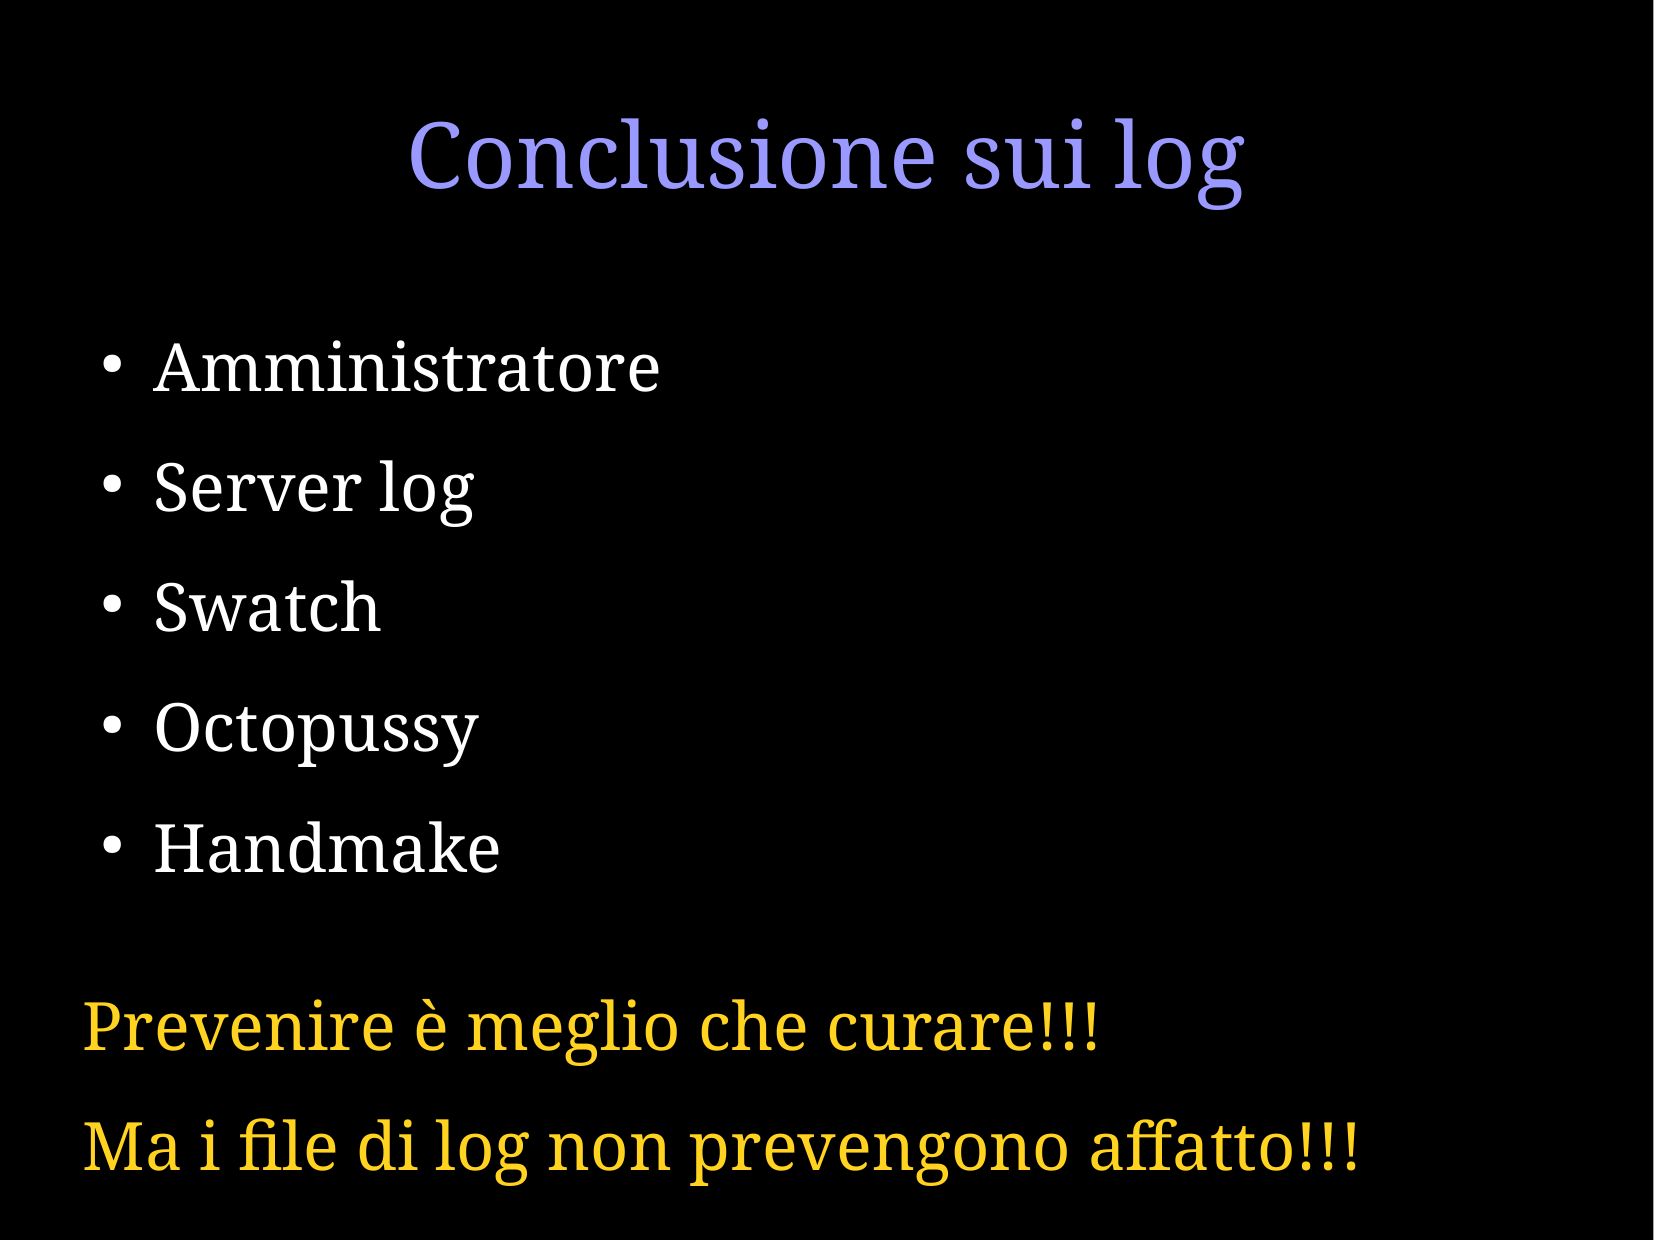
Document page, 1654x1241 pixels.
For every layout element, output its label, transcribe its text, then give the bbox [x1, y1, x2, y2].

list Amministratore Server log Swatch Octopussy Handmake Prevenire è meglio che curare!!! Ma i file di log non prevengono affatto!!! [82, 319, 1571, 1124]
title Conclusione sui log [82, 49, 1571, 257]
